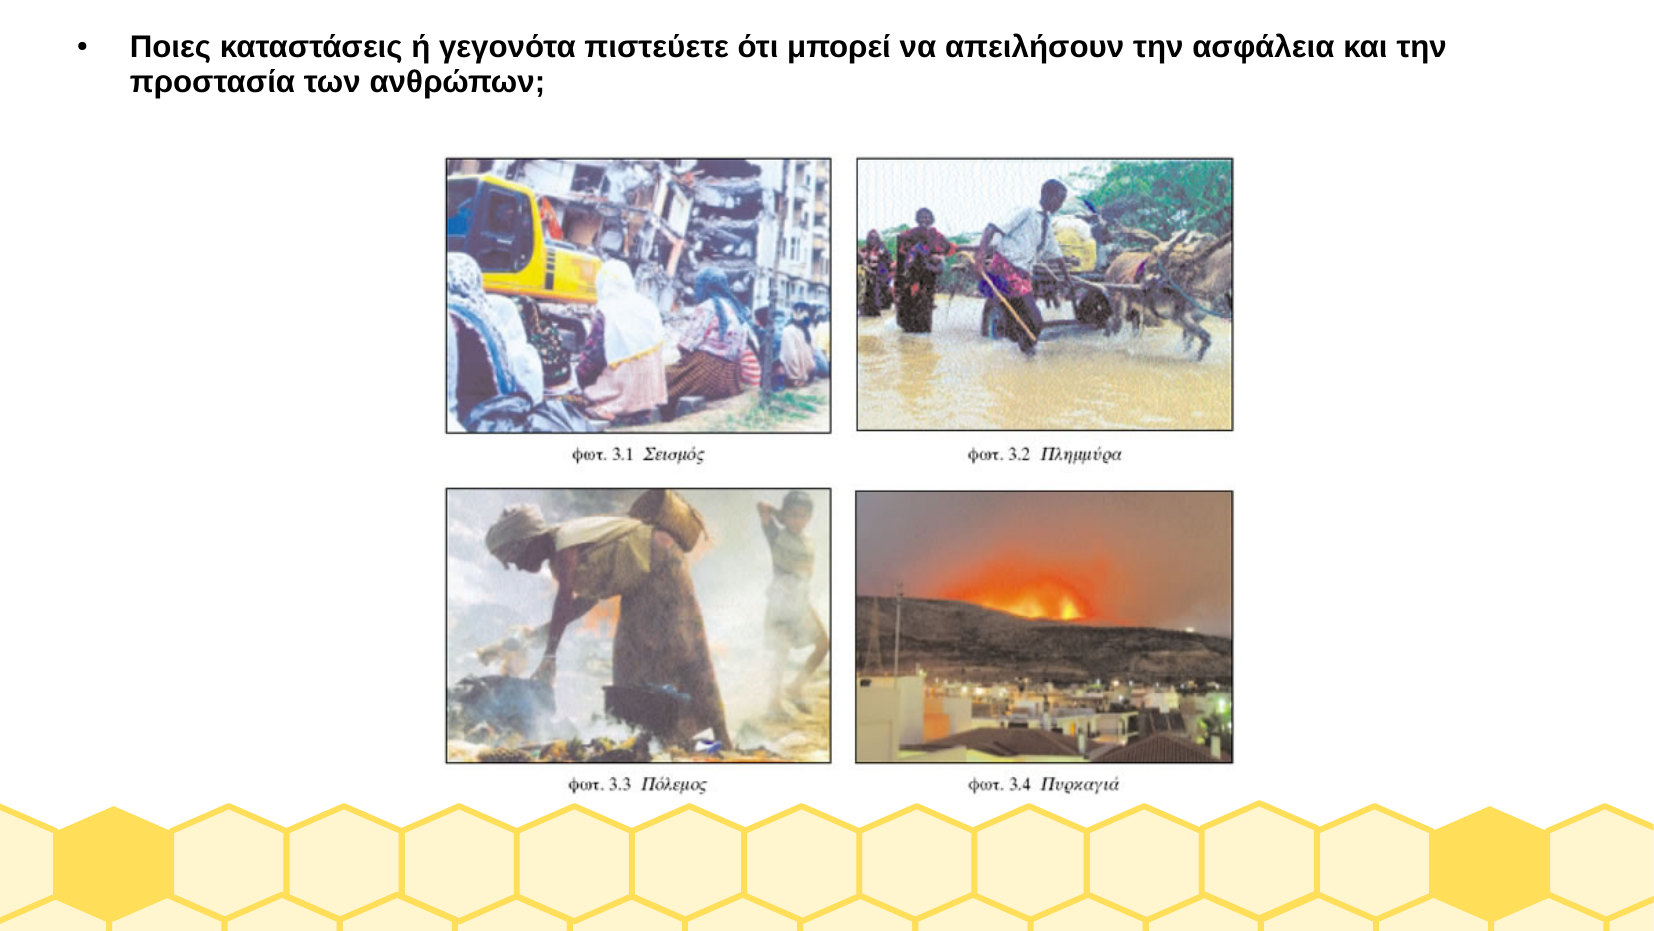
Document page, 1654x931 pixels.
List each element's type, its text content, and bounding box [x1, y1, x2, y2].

list Ποιες καταστάσεις ή γεγονότα πιστεύετε ότι μπορεί να απειλήσουν την ασφάλεια και την προστασία των ανθρώπων; [59, 29, 1536, 827]
picture [442, 153, 1241, 798]
